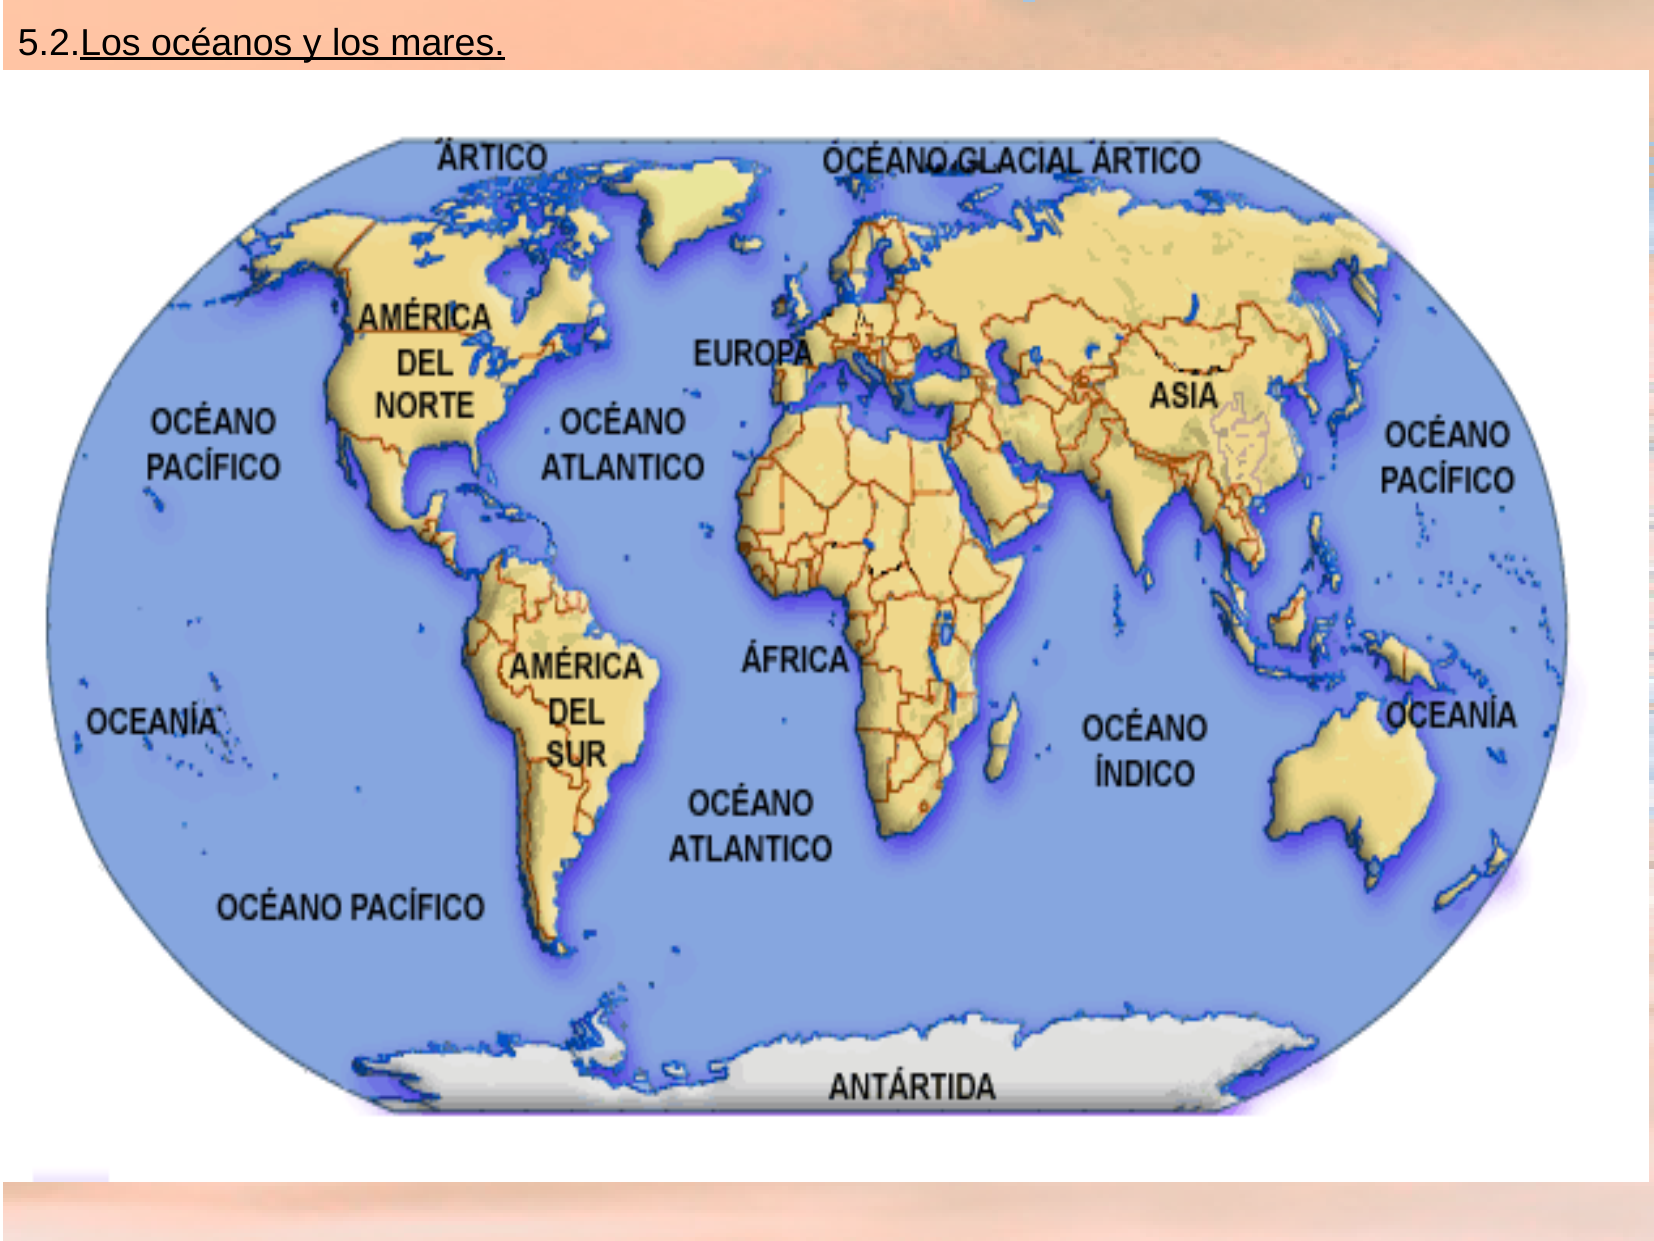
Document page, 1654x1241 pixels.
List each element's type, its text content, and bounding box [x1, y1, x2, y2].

text_box 5.2.Los océanos y los mares. [3, 14, 520, 70]
picture [0, 0, 1654, 1241]
